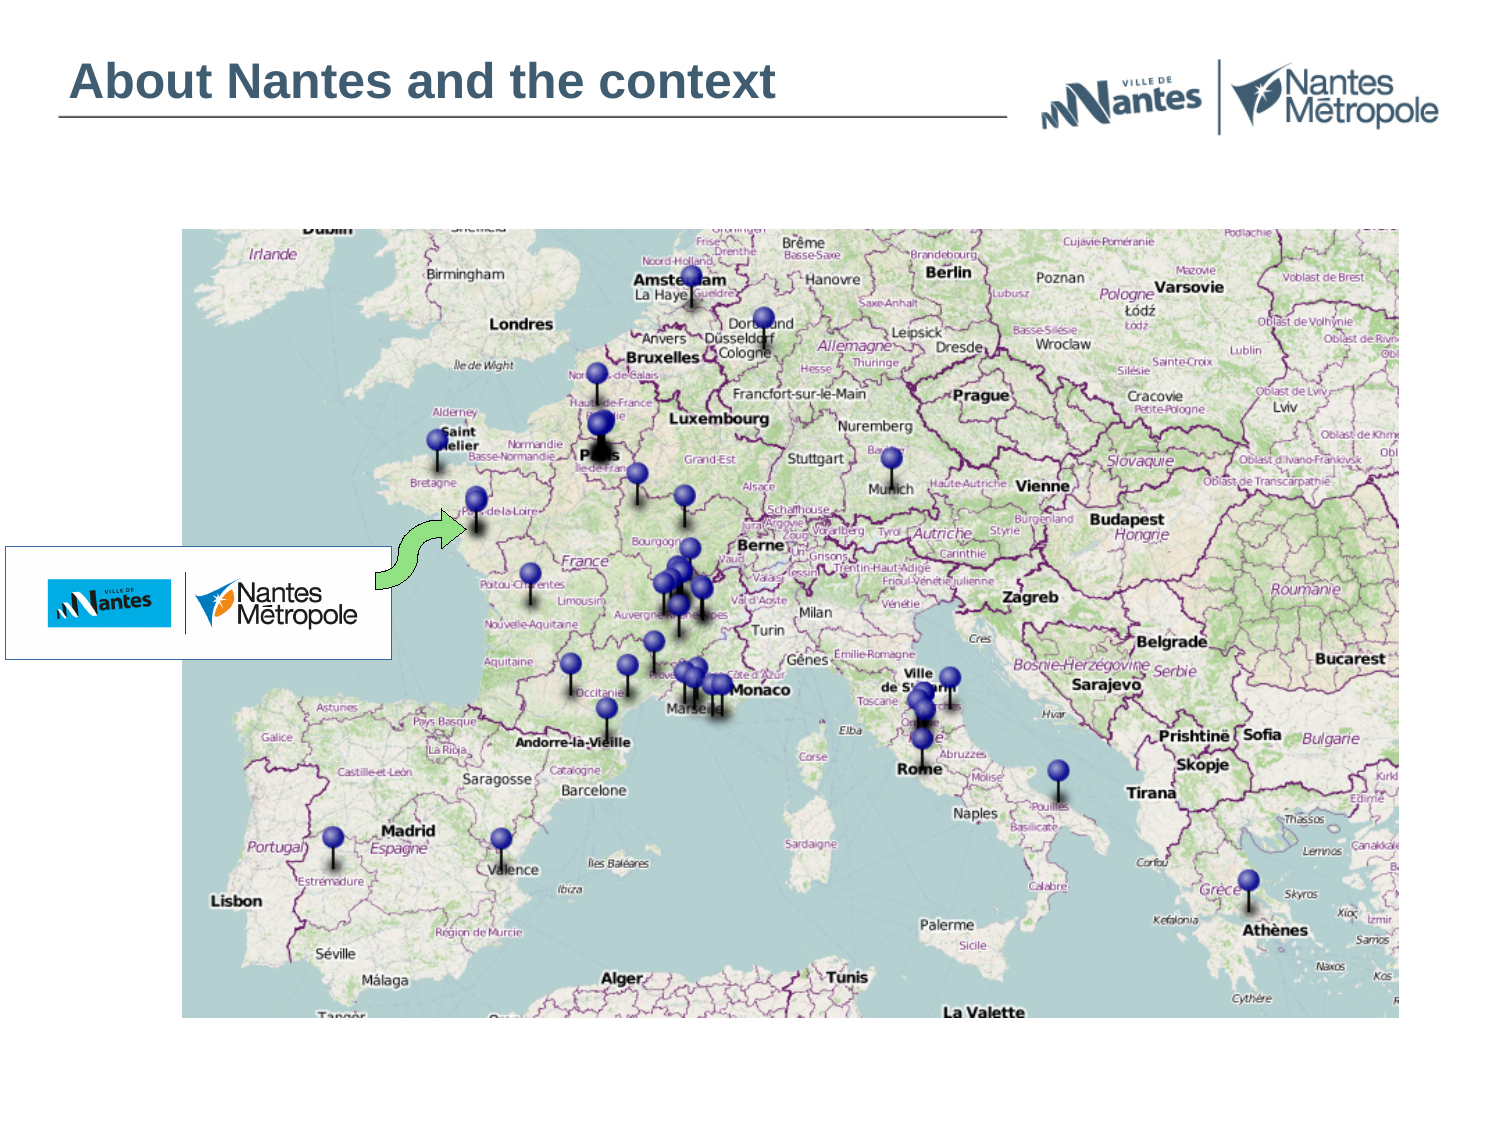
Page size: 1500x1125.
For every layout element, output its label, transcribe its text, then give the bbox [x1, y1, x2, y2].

text_box [375, 508, 467, 590]
picture [0, 0, 1500, 1125]
title About Nantes and the context [53, 4, 1447, 154]
